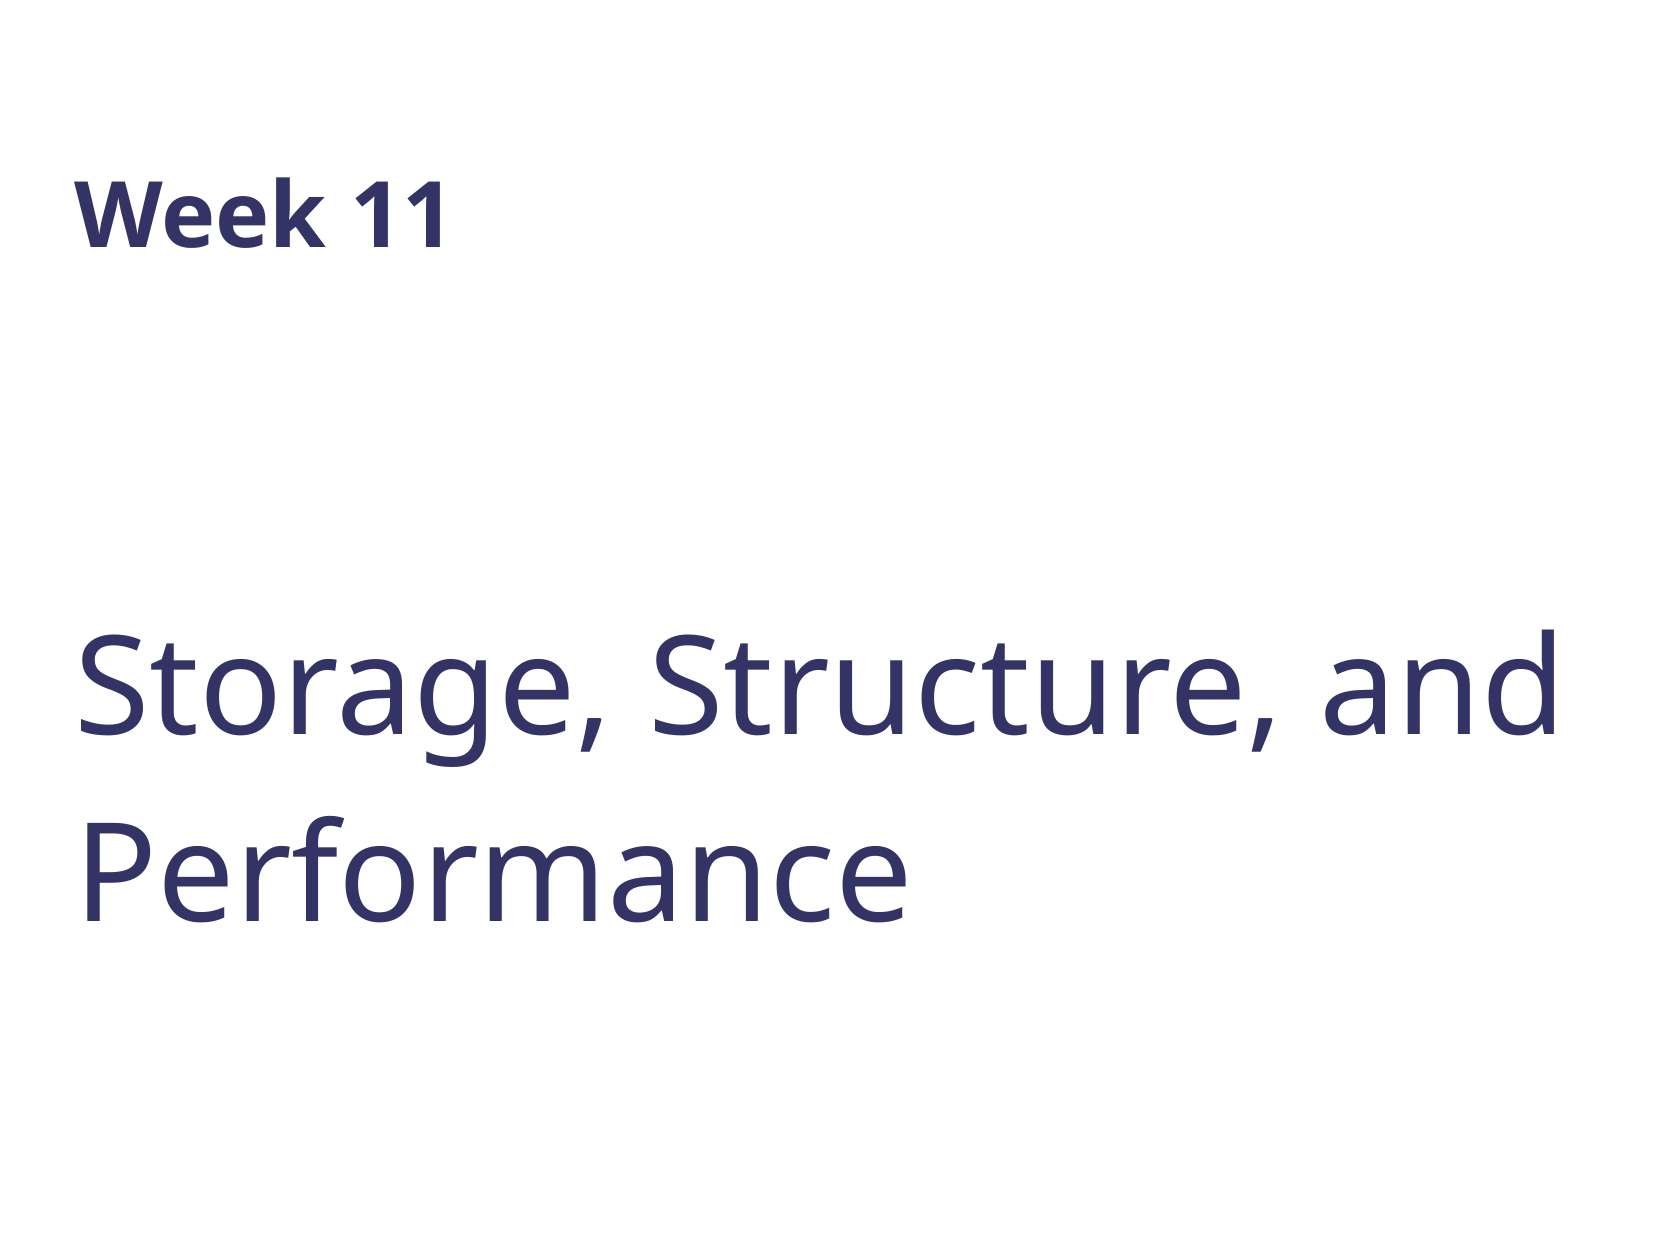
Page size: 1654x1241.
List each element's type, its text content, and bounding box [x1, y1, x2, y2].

title Week 11 Storage, Structure, and Performance [74, 150, 1651, 1163]
